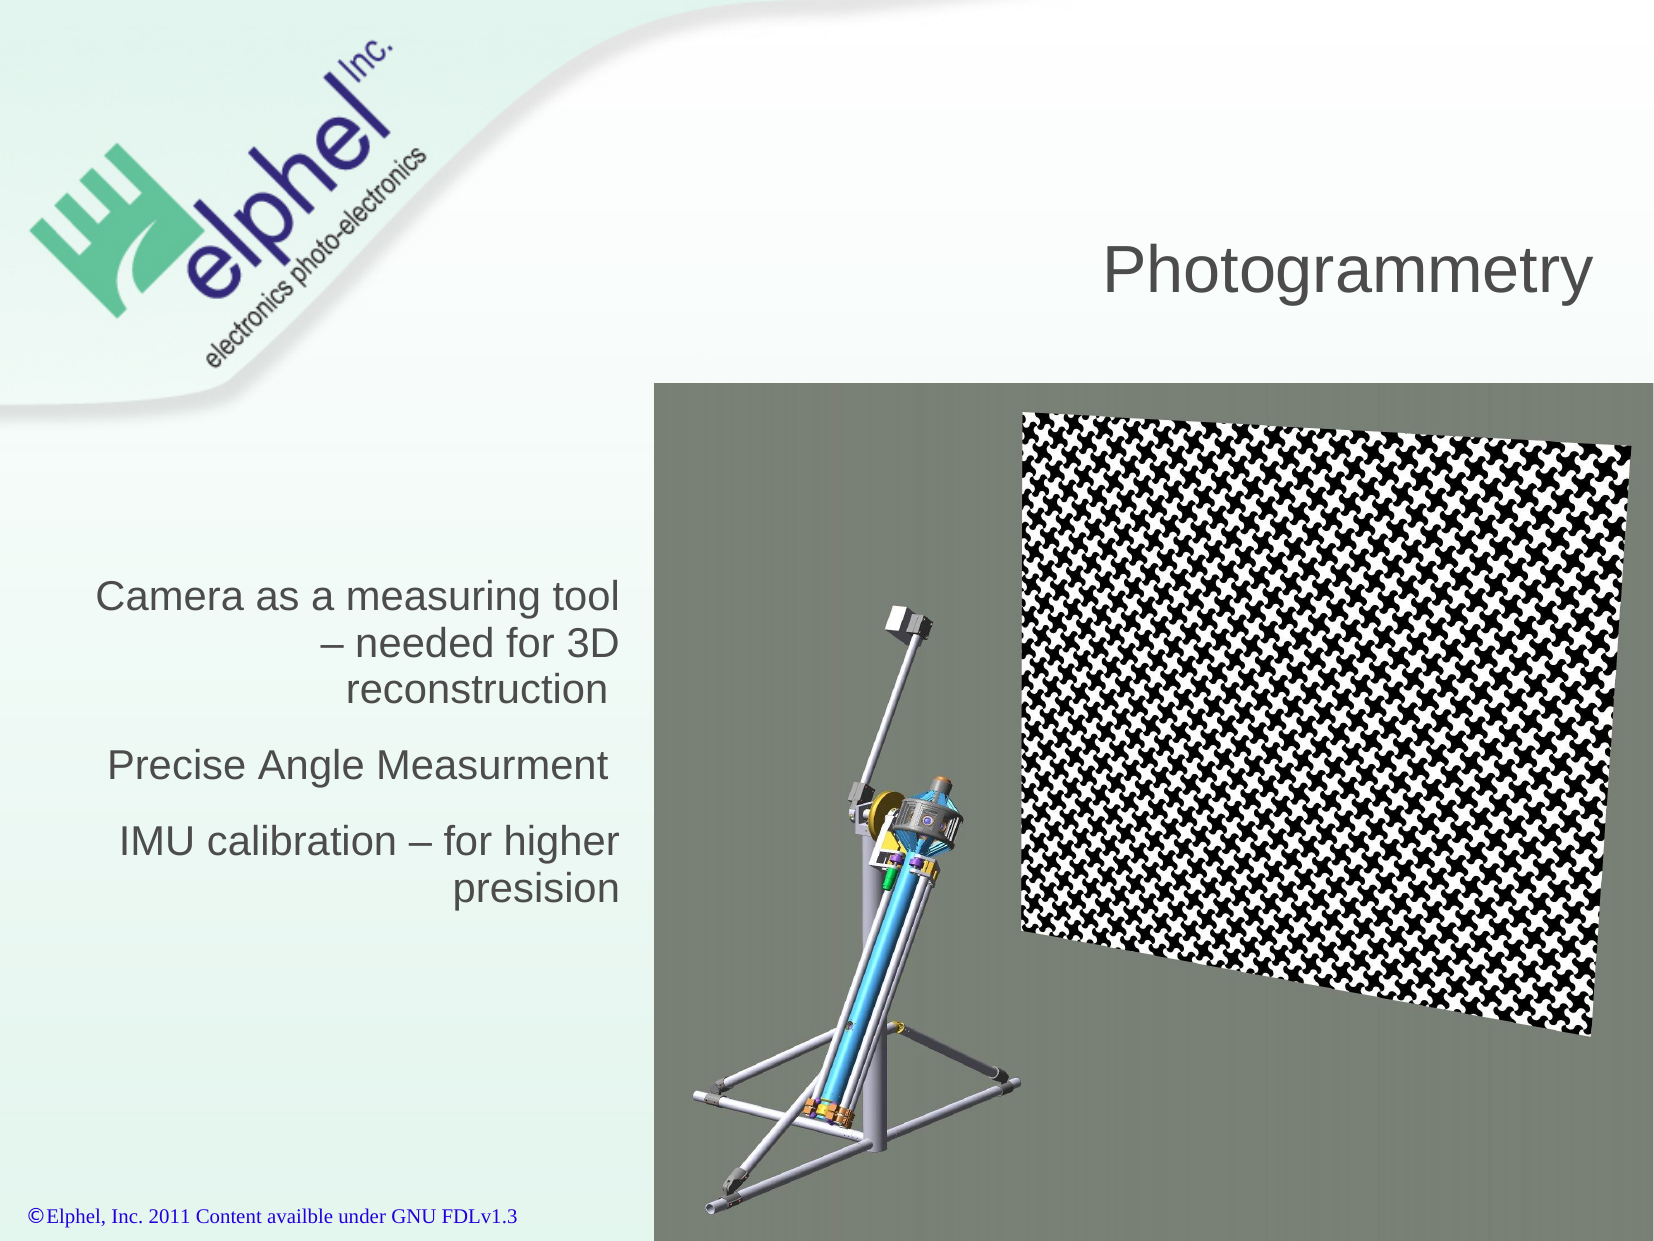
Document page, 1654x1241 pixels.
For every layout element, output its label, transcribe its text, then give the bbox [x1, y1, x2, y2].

list Camera as a measuring tool – needed for 3D reconstruction Precise Angle Measurment IMU calibration – for higher presision [59, 463, 621, 1152]
list Photogrammetry [885, 227, 1595, 383]
picture [0, 0, 1654, 1241]
